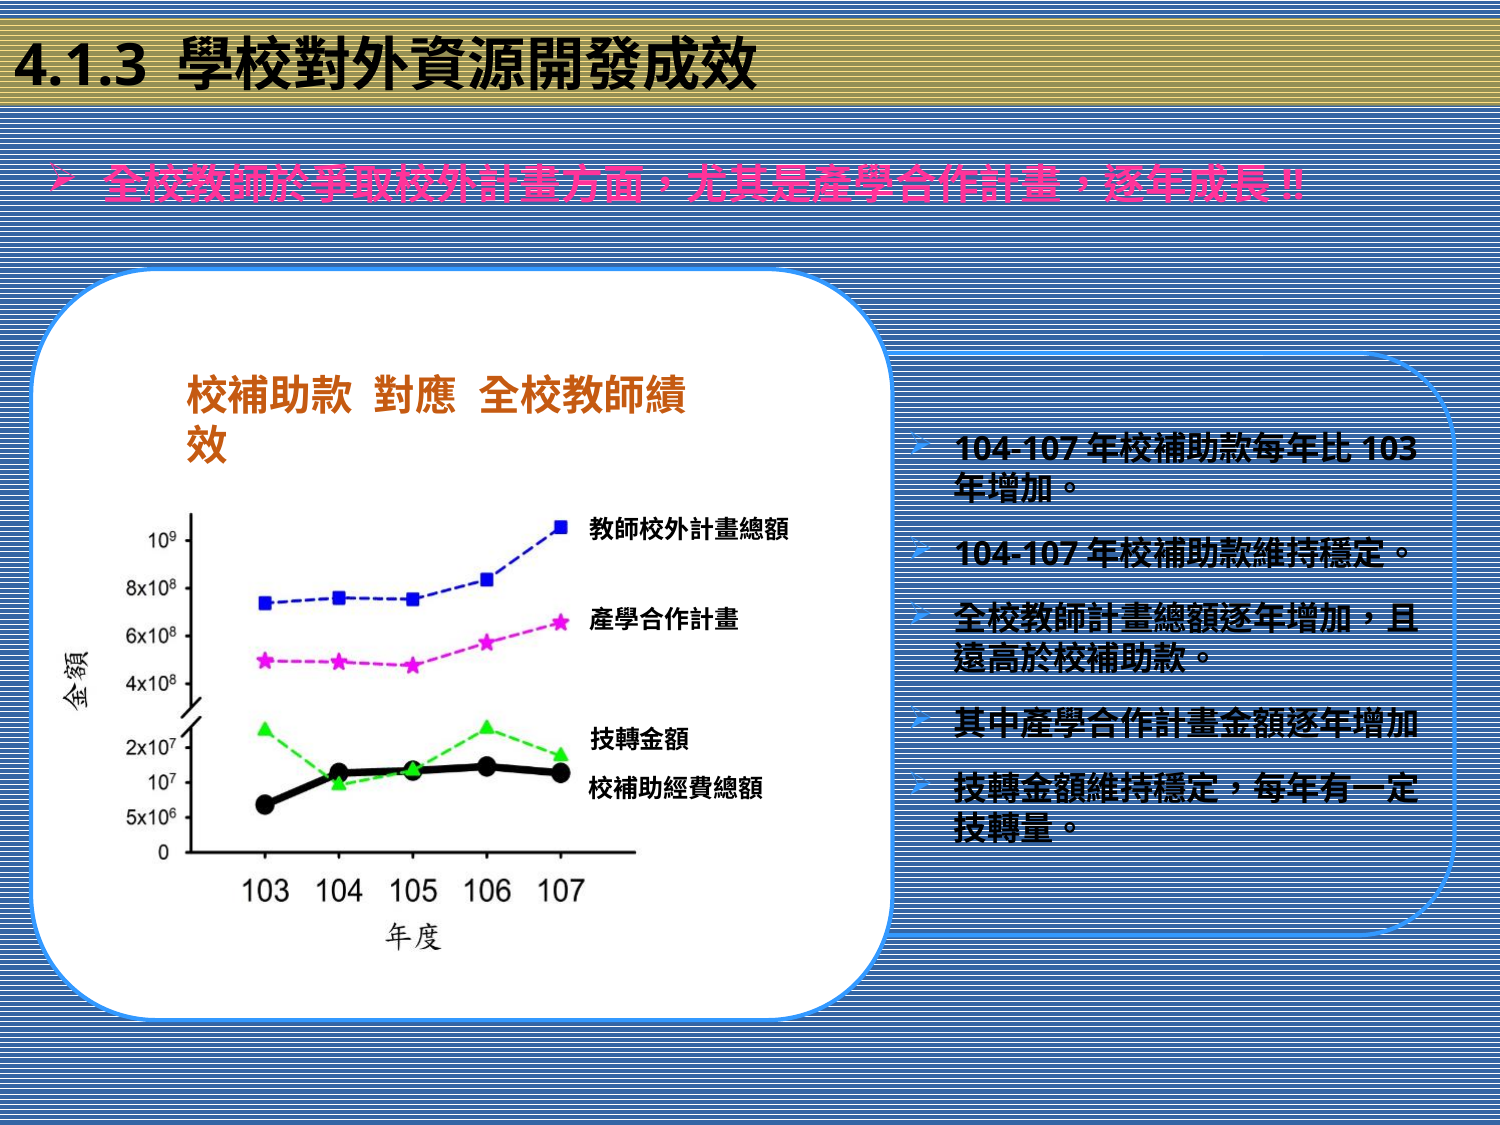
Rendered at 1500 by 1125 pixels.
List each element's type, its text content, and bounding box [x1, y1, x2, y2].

text_box [31, 268, 893, 1021]
text_box 技轉金額 [575, 716, 750, 762]
text_box 全校教師於爭取校外計畫方面，尤其是產學合作計畫，逐年成長!! [31, 150, 1349, 216]
text_box 教師校外計畫總額 [574, 506, 820, 552]
text_box 104-107年校補助款每年比103年增加。 104-107年校補助款維持穩定。 全校教師計畫總額逐年增加，且遠高於校補助款。 其中產學合作計畫金額逐年增加 技轉金額維持穩定，每年有一定技轉量。 [893, 420, 1443, 855]
picture [56, 502, 661, 956]
text_box 校補助款 對應 全校教師績效 [171, 361, 738, 477]
text_box 產學合作計畫 [574, 595, 771, 641]
text_box 校補助經費總額 [573, 765, 799, 811]
text_box 4.1.3 學校對外資源開發成效 [0, 19, 1500, 105]
